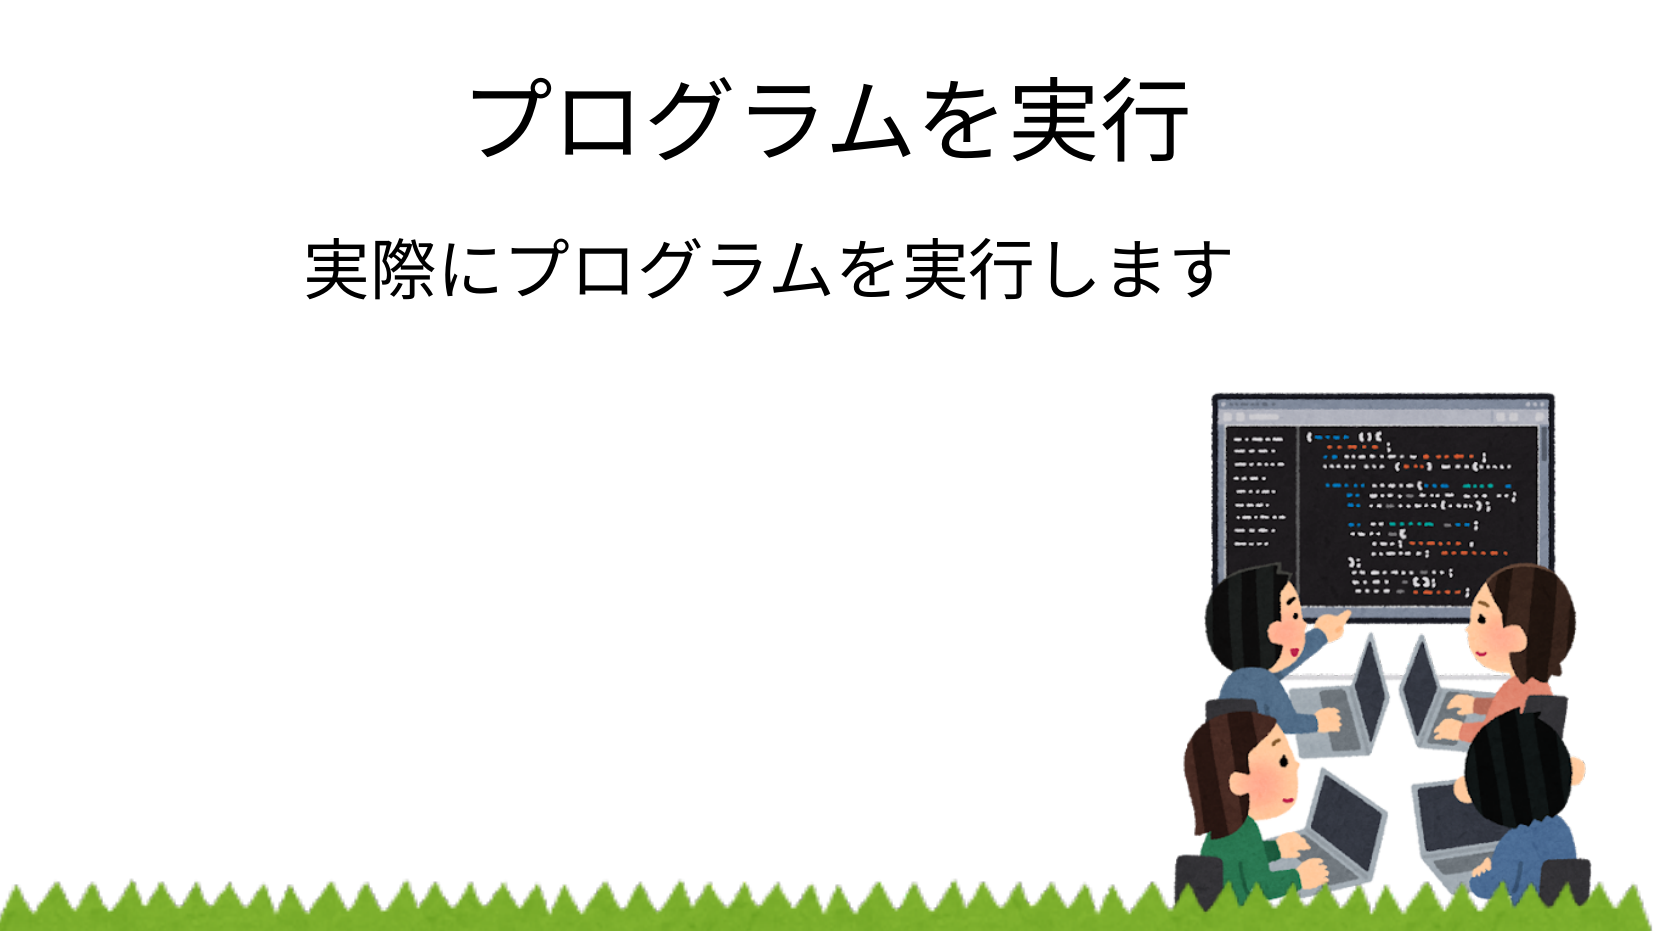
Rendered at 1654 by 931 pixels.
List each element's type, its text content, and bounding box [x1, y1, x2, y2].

list 実際にプログラムを実行します [82, 217, 1571, 325]
title プログラムを実行 [82, 37, 1571, 193]
picture [0, 383, 1654, 931]
